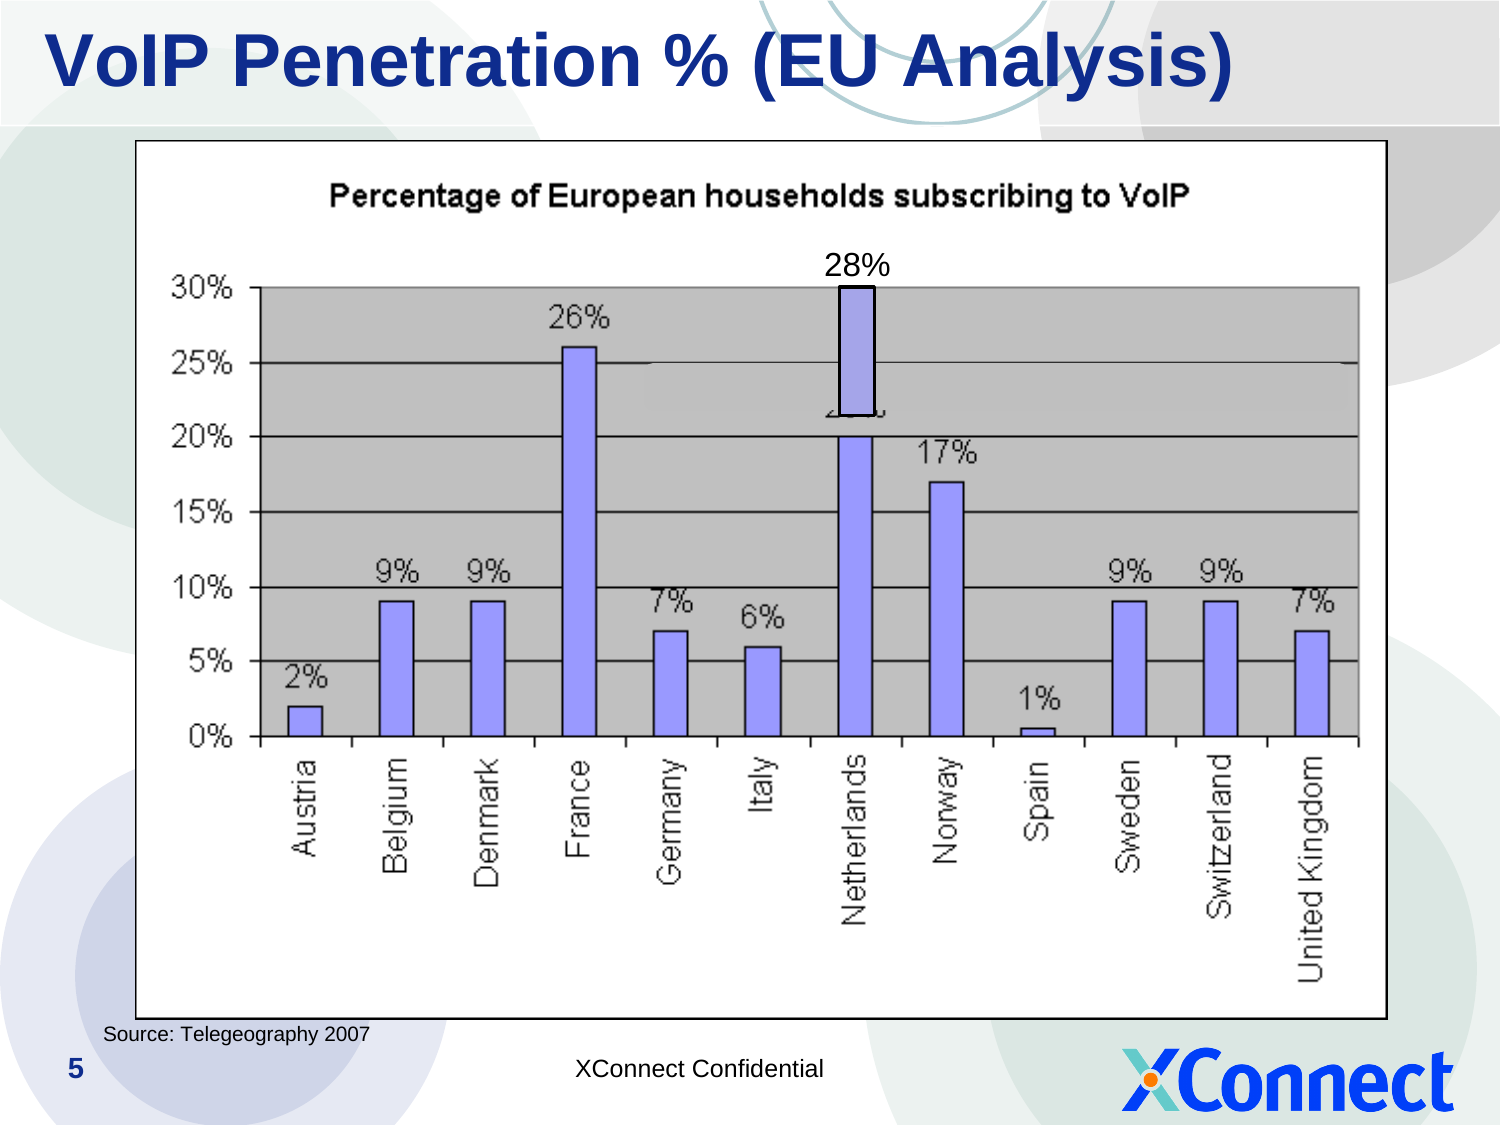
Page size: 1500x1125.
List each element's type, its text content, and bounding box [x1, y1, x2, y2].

text_box 28% [809, 238, 906, 292]
picture [1116, 1042, 1459, 1118]
picture [135, 140, 1388, 1020]
title VoIP Penetration % (EU Analysis) [29, 7, 1483, 114]
text_box [644, 292, 1348, 416]
text_box Source: Telegeography 2007 [88, 1014, 386, 1054]
